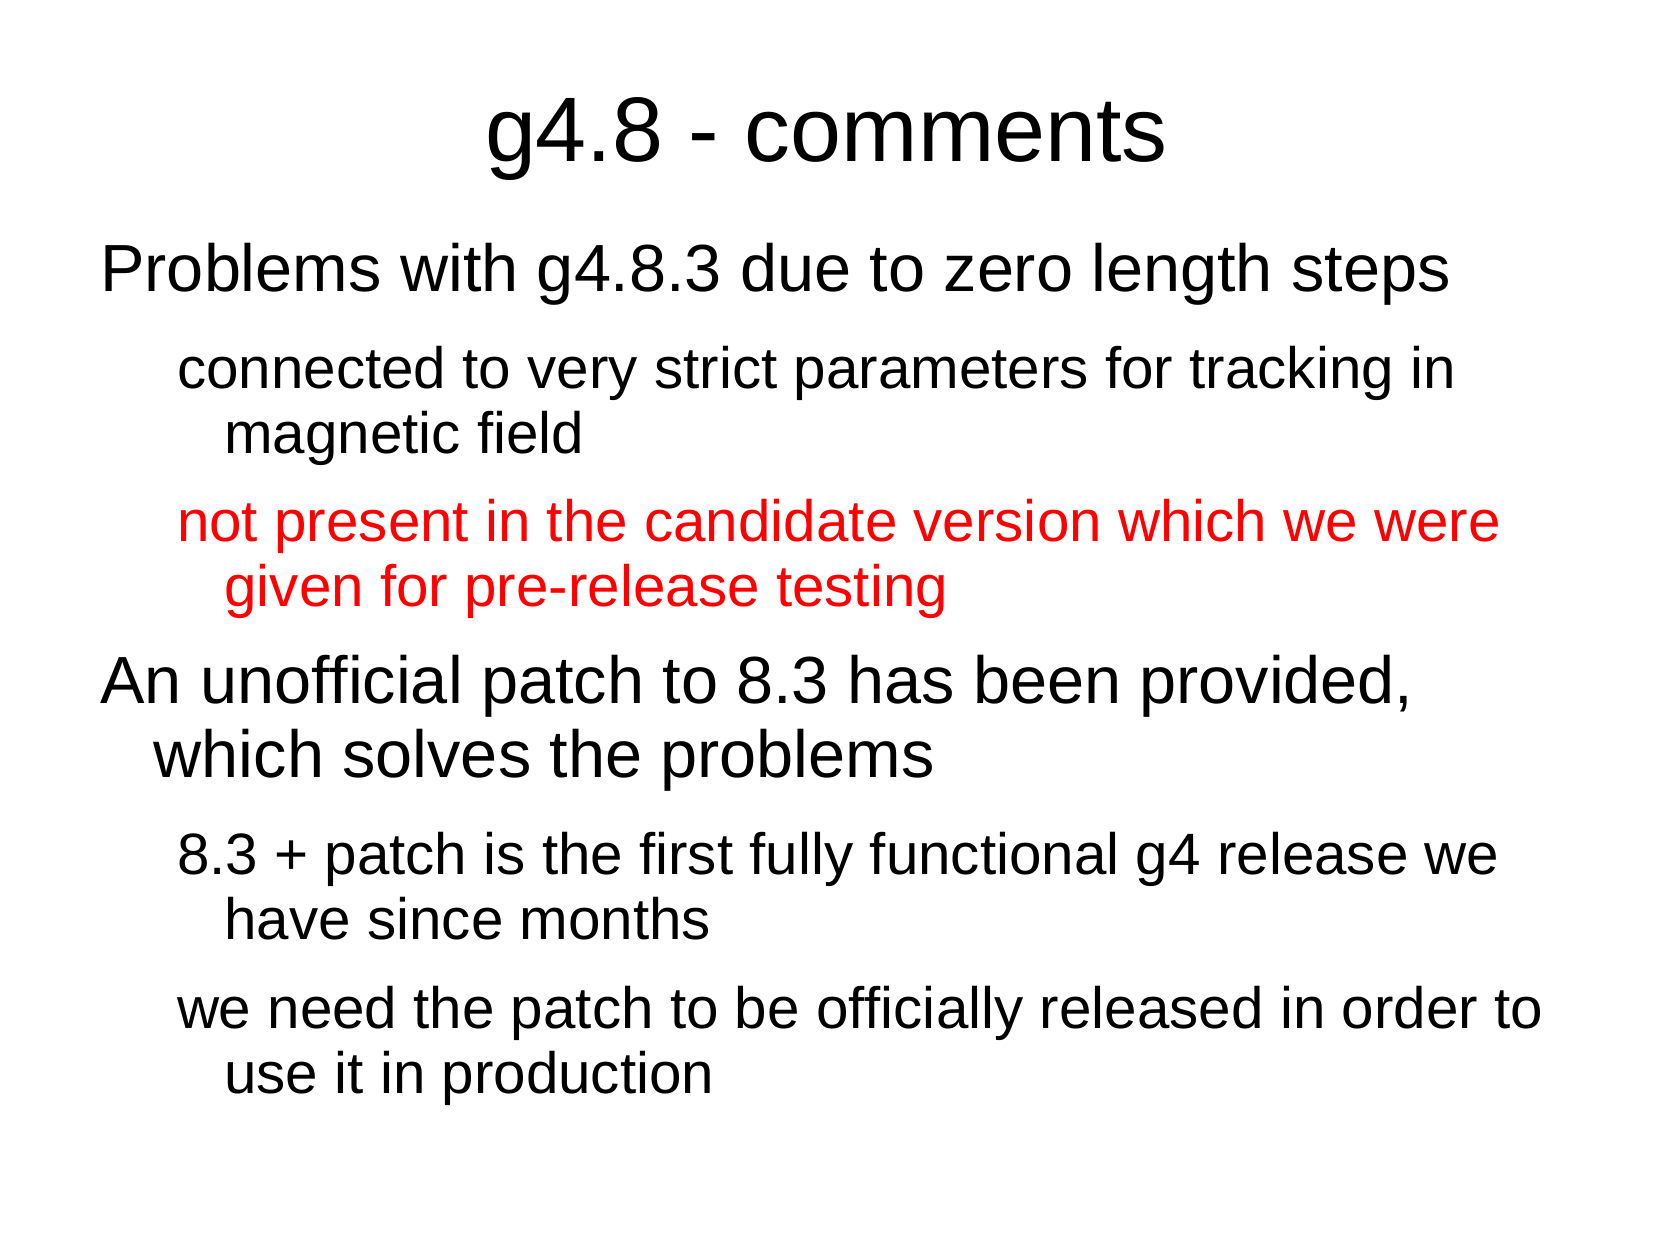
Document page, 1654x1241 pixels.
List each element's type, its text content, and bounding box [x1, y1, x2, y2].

list Problems with g4.8.3 due to zero length steps connected to very strict parameters for tracking in magnetic field not present in the candidate version which we were given for pre-release testing An unofficial patch to 8.3 has been provided, which solves the problems 8.3 + patch is the first fully functional g4 release we have since months we need the patch to be officially released in order to use it in production [82, 231, 1571, 1188]
title g4.8 - comments [82, 25, 1571, 231]
